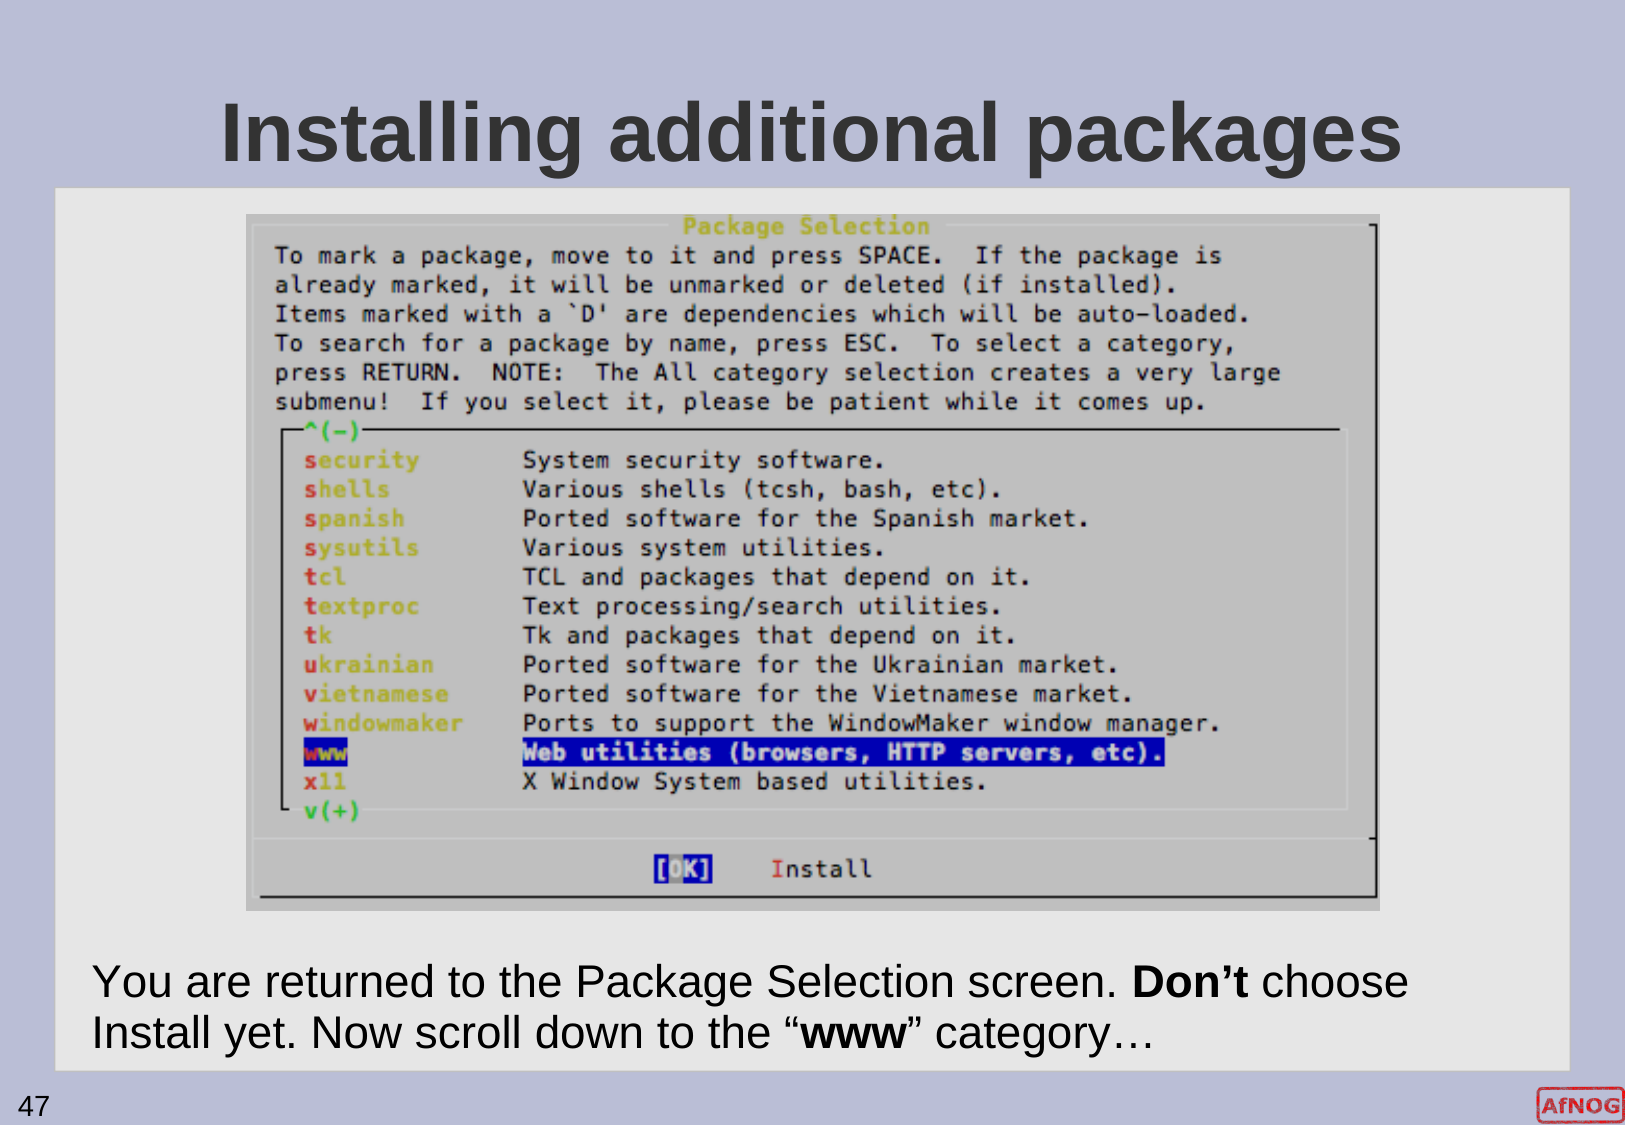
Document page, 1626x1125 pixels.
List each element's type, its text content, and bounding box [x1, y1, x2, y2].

picture [246, 214, 1380, 911]
picture [1535, 1085, 1626, 1125]
text_box Installing additional packages [54, 51, 1571, 207]
text_box You are returned to the Package Selection screen. Don’t choose Install yet. Now scroll down to the “www” category… [76, 944, 1554, 1061]
